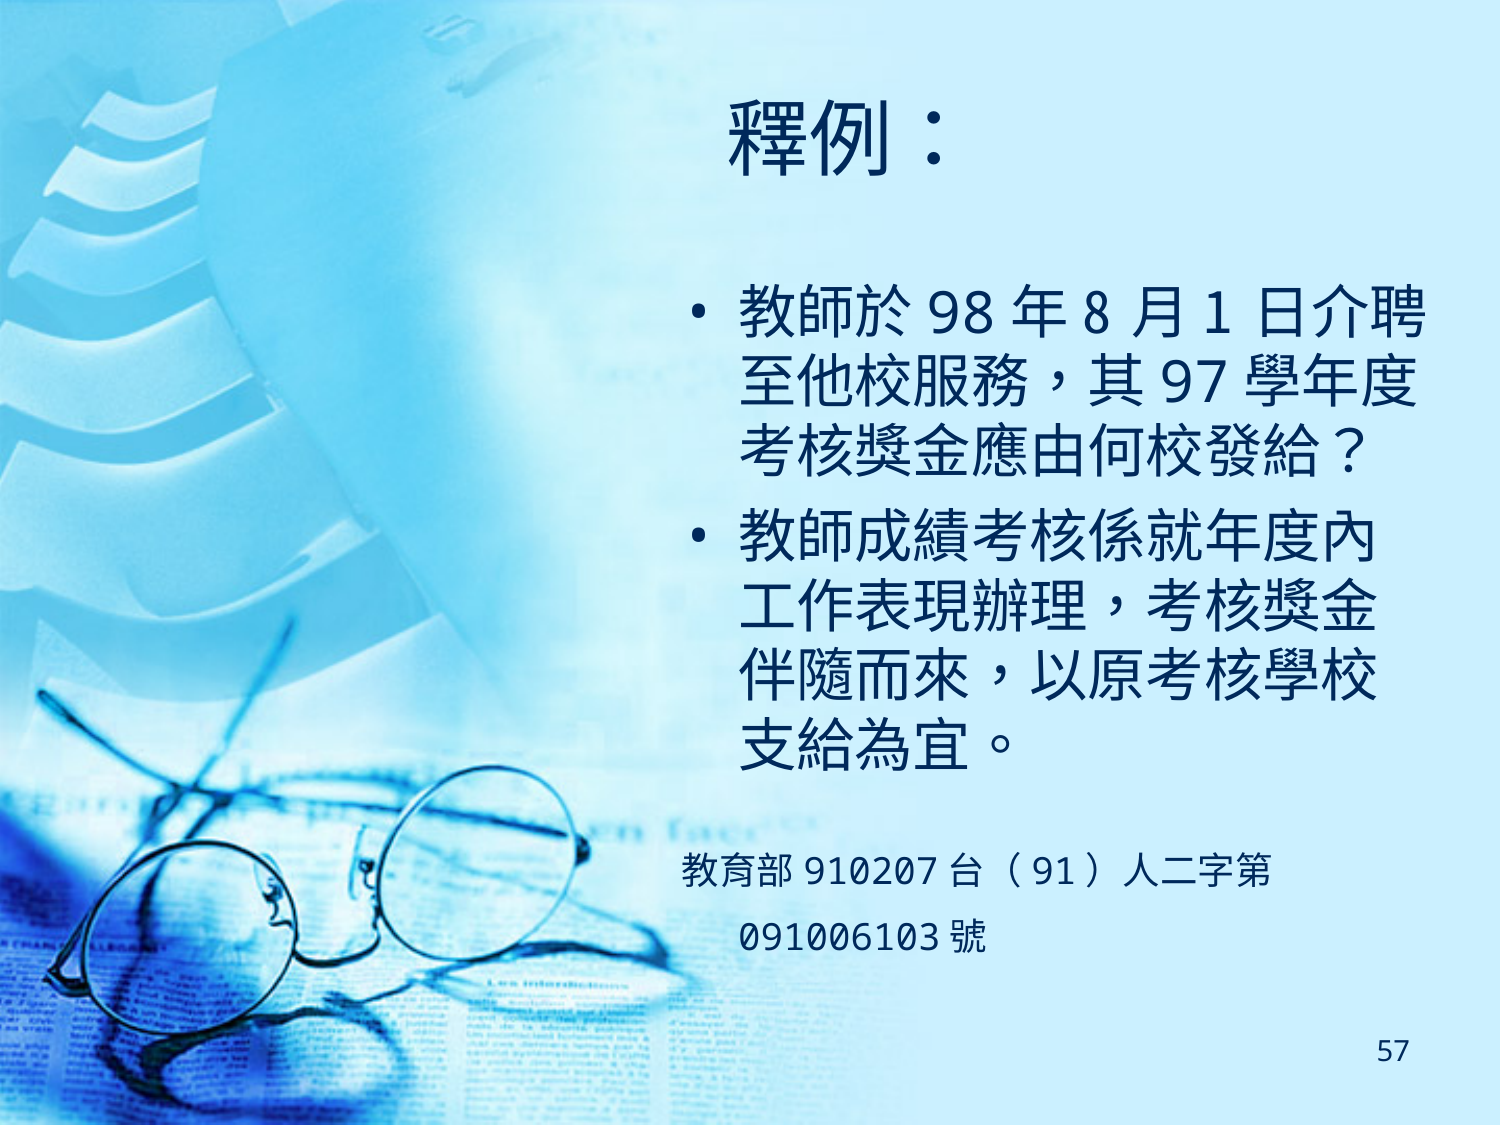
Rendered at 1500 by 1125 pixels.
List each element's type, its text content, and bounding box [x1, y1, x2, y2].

title 釋例： [690, 42, 1012, 231]
picture [0, 0, 1500, 1125]
list 教師於98年8月1日介聘至他校服務，其97學年度考核獎金應由何校發給？ 教師成績考核係就年度內工作表現辦理，考核獎金伴隨而來，以原考核學校支給為宜。 教育部910207台（91）人二字第091006103號 [667, 267, 1449, 1010]
